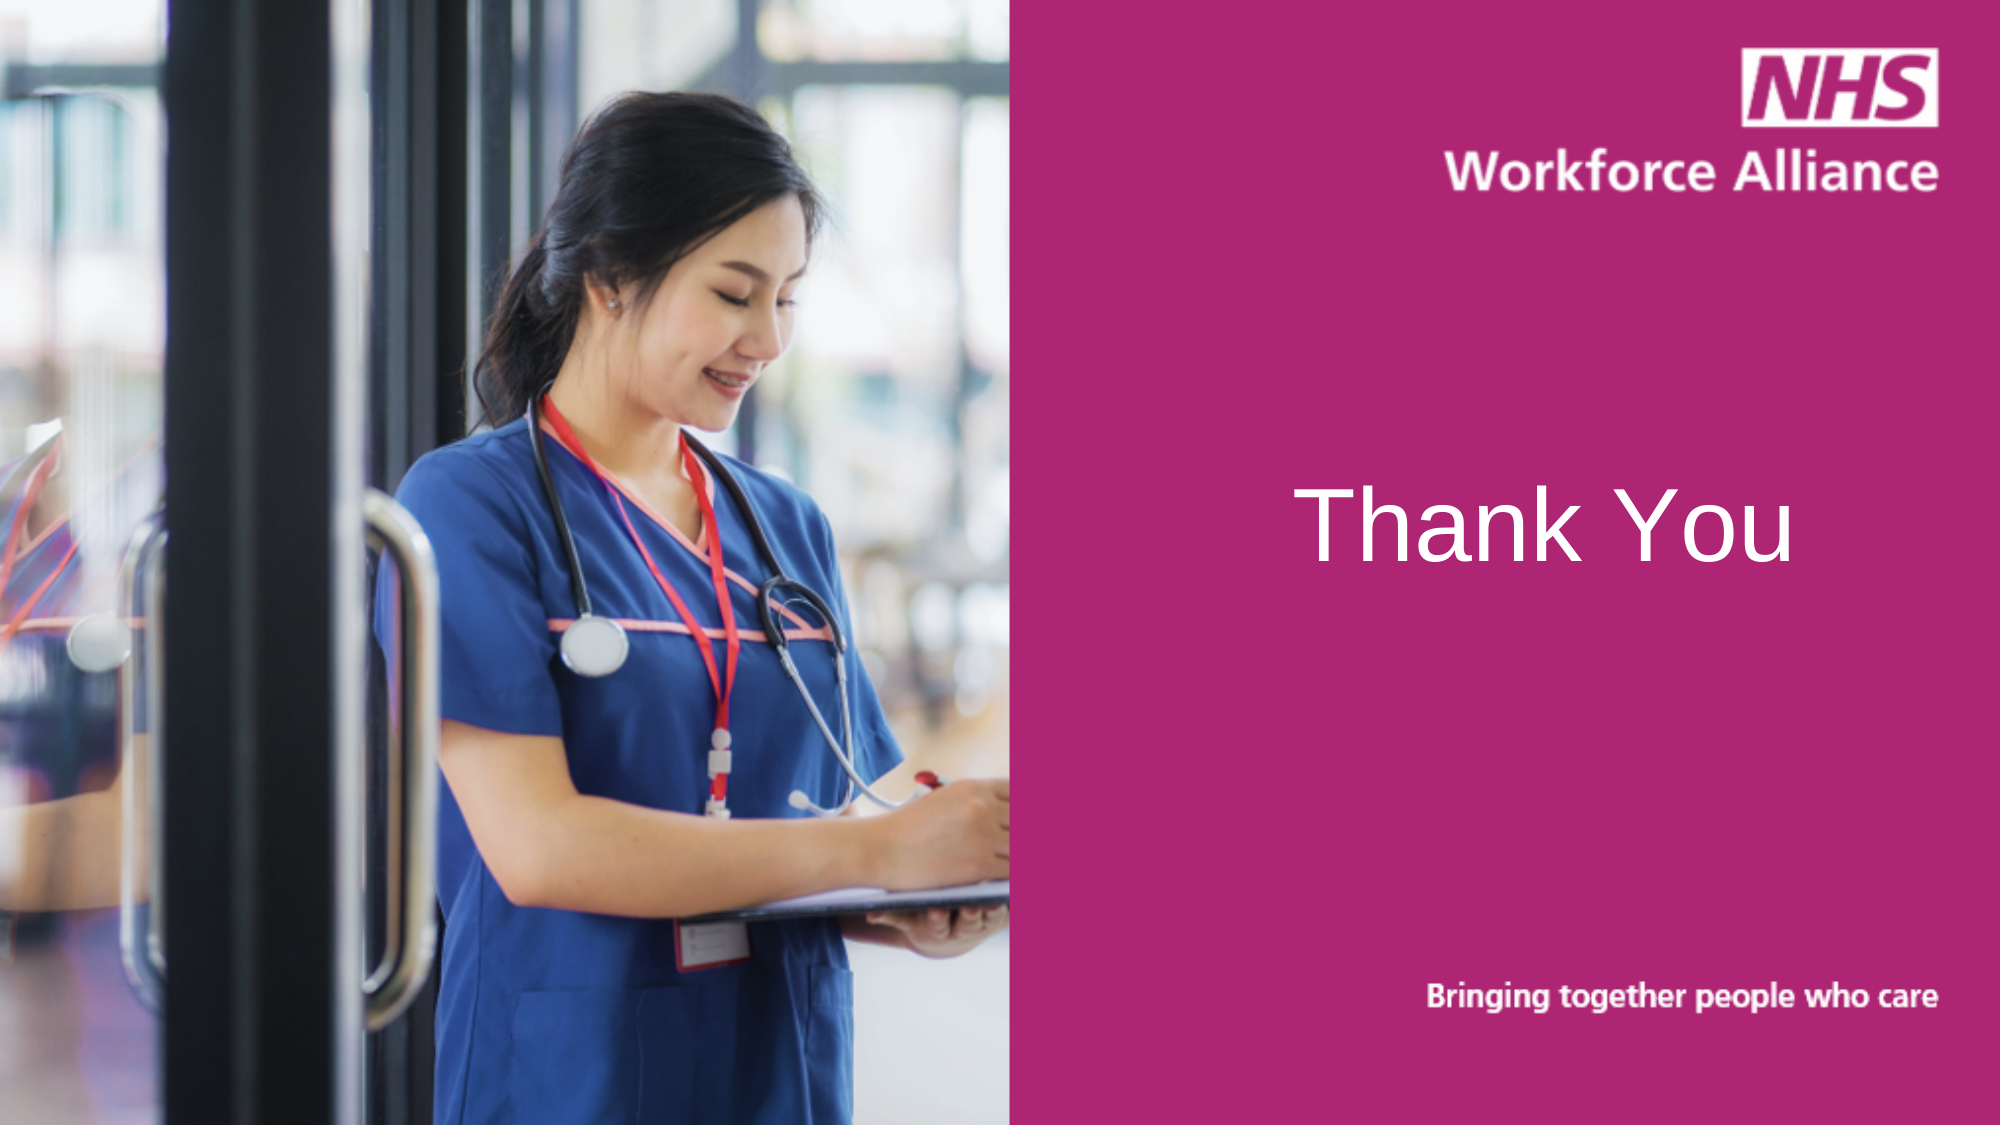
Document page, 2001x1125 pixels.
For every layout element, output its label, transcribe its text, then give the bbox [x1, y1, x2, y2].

picture [0, 0, 2000, 1125]
text_box Thank You [1103, 449, 1987, 844]
